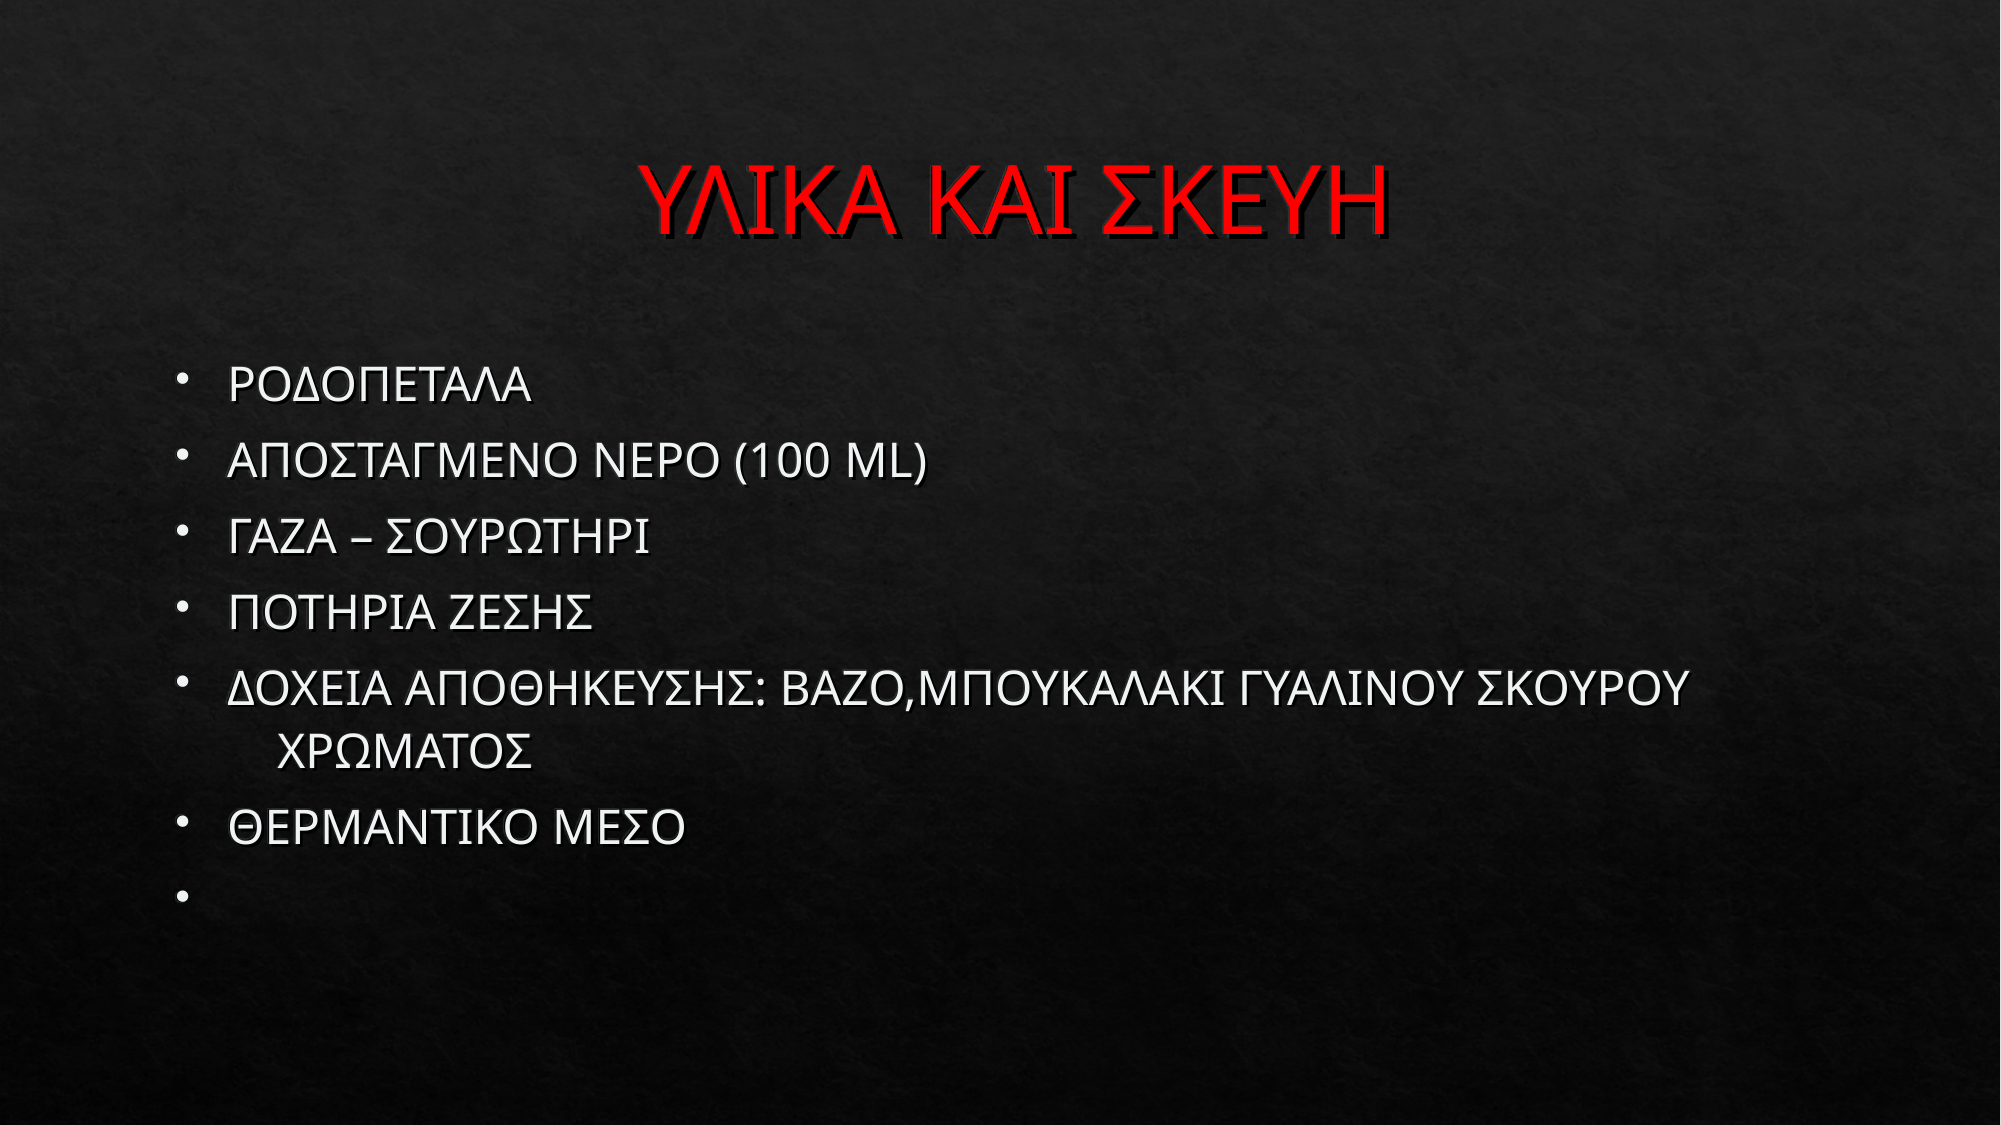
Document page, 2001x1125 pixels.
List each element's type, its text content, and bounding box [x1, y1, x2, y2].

title ΥΛΙΚΑ ΚΑΙ ΣΚΕΥΗ [483, 99, 1549, 307]
list ΡΟΔΟΠΕΤΑΛΑ ΑΠΟΣΤΑΓΜΕΝΟ ΝΕΡΟ (100 ML) ΓΑΖΑ – ΣΟΥΡΩΤΗΡΙ ΠΟΤΗΡΙΑ ΖΕΣΗΣ ΔΟΧΕΙΑ ΑΠΟΘΗΚΕΥΣΗΣ: ΒΑΖΟ,ΜΠΟΥΚΑΛΑΚΙ ΓΥΑΛΙΝΟΥ ΣΚΟΥΡΟΥ ΧΡΩΜΑΤΟΣ ΘΕΡΜΑΝΤΙΚΟ ΜΕΣΟ [149, 340, 1849, 951]
